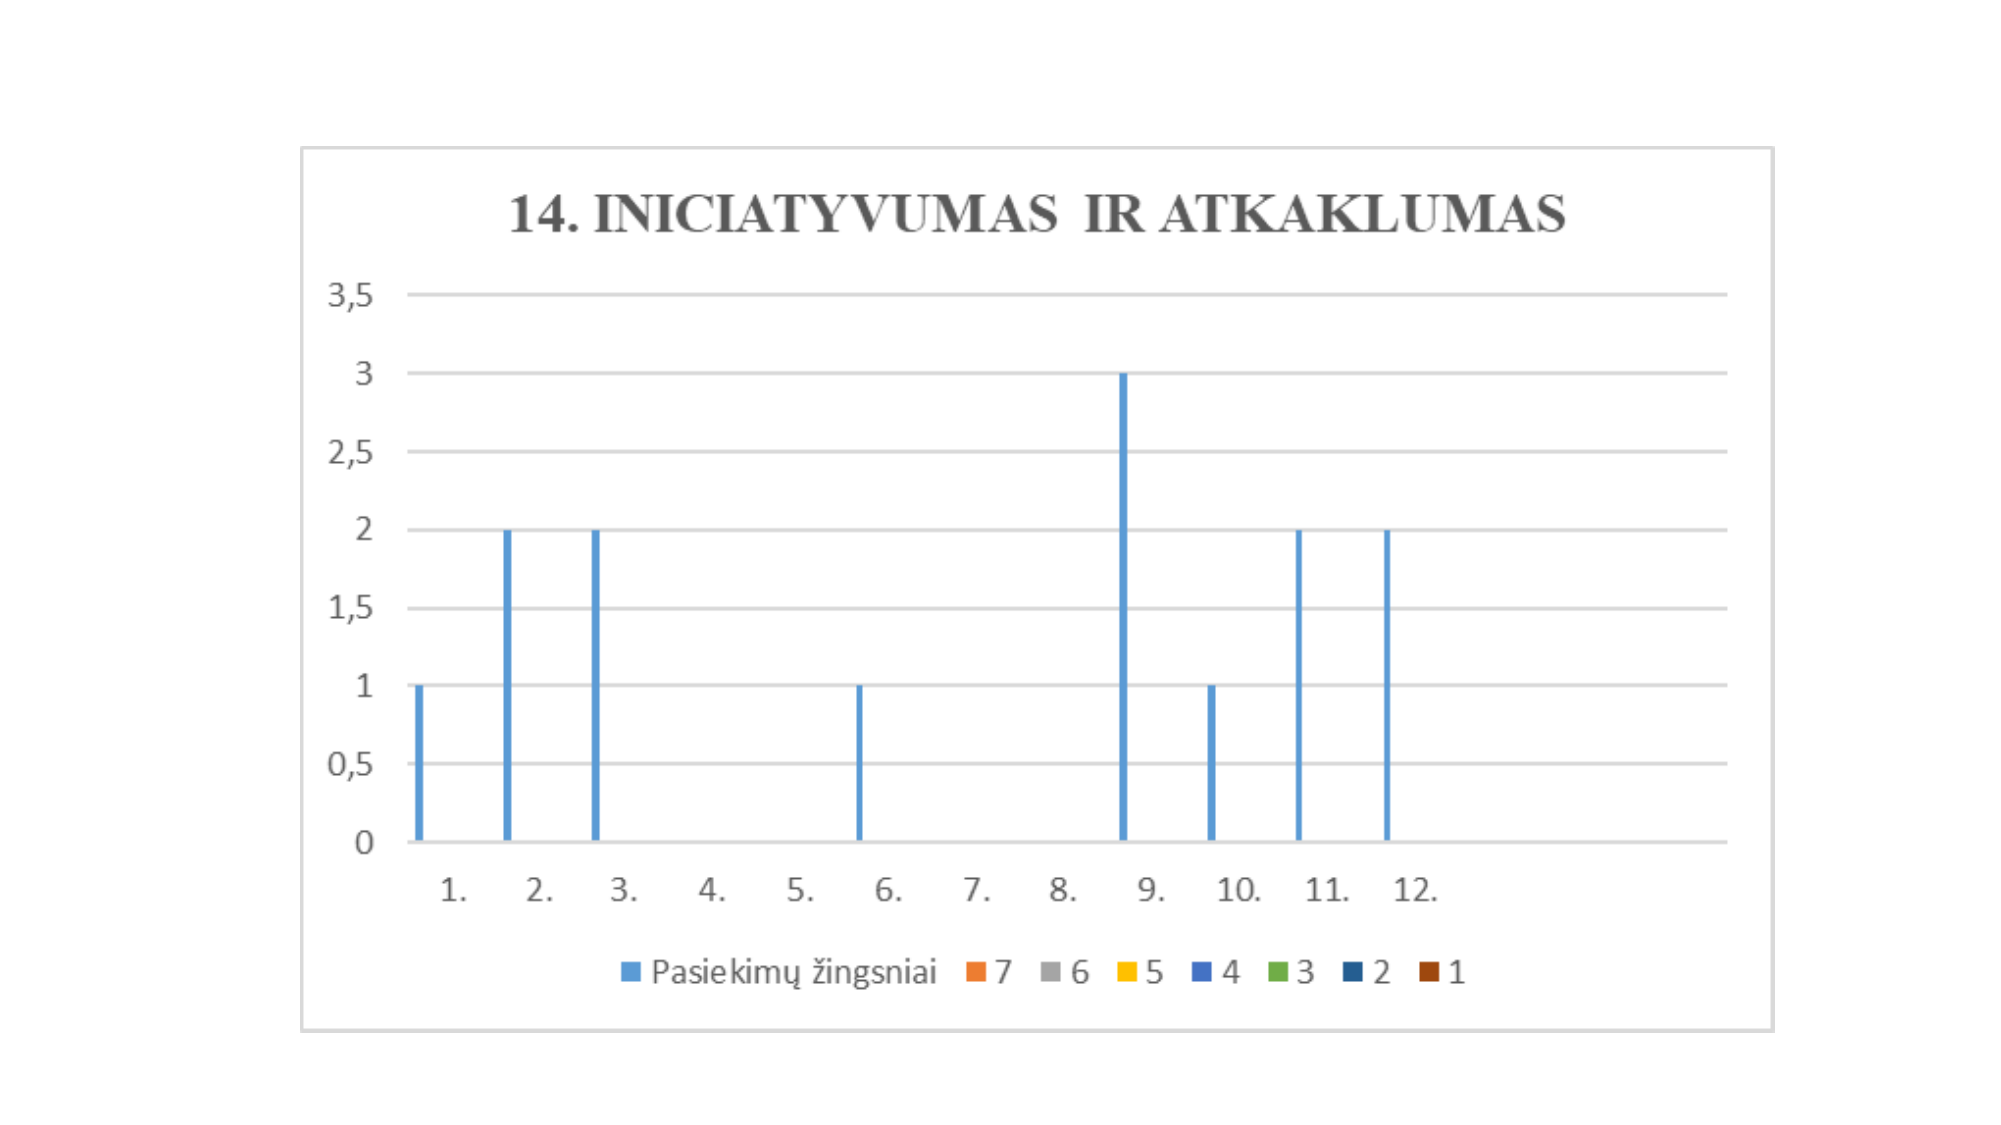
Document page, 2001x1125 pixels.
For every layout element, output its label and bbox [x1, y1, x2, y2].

picture [300, 146, 1775, 1033]
